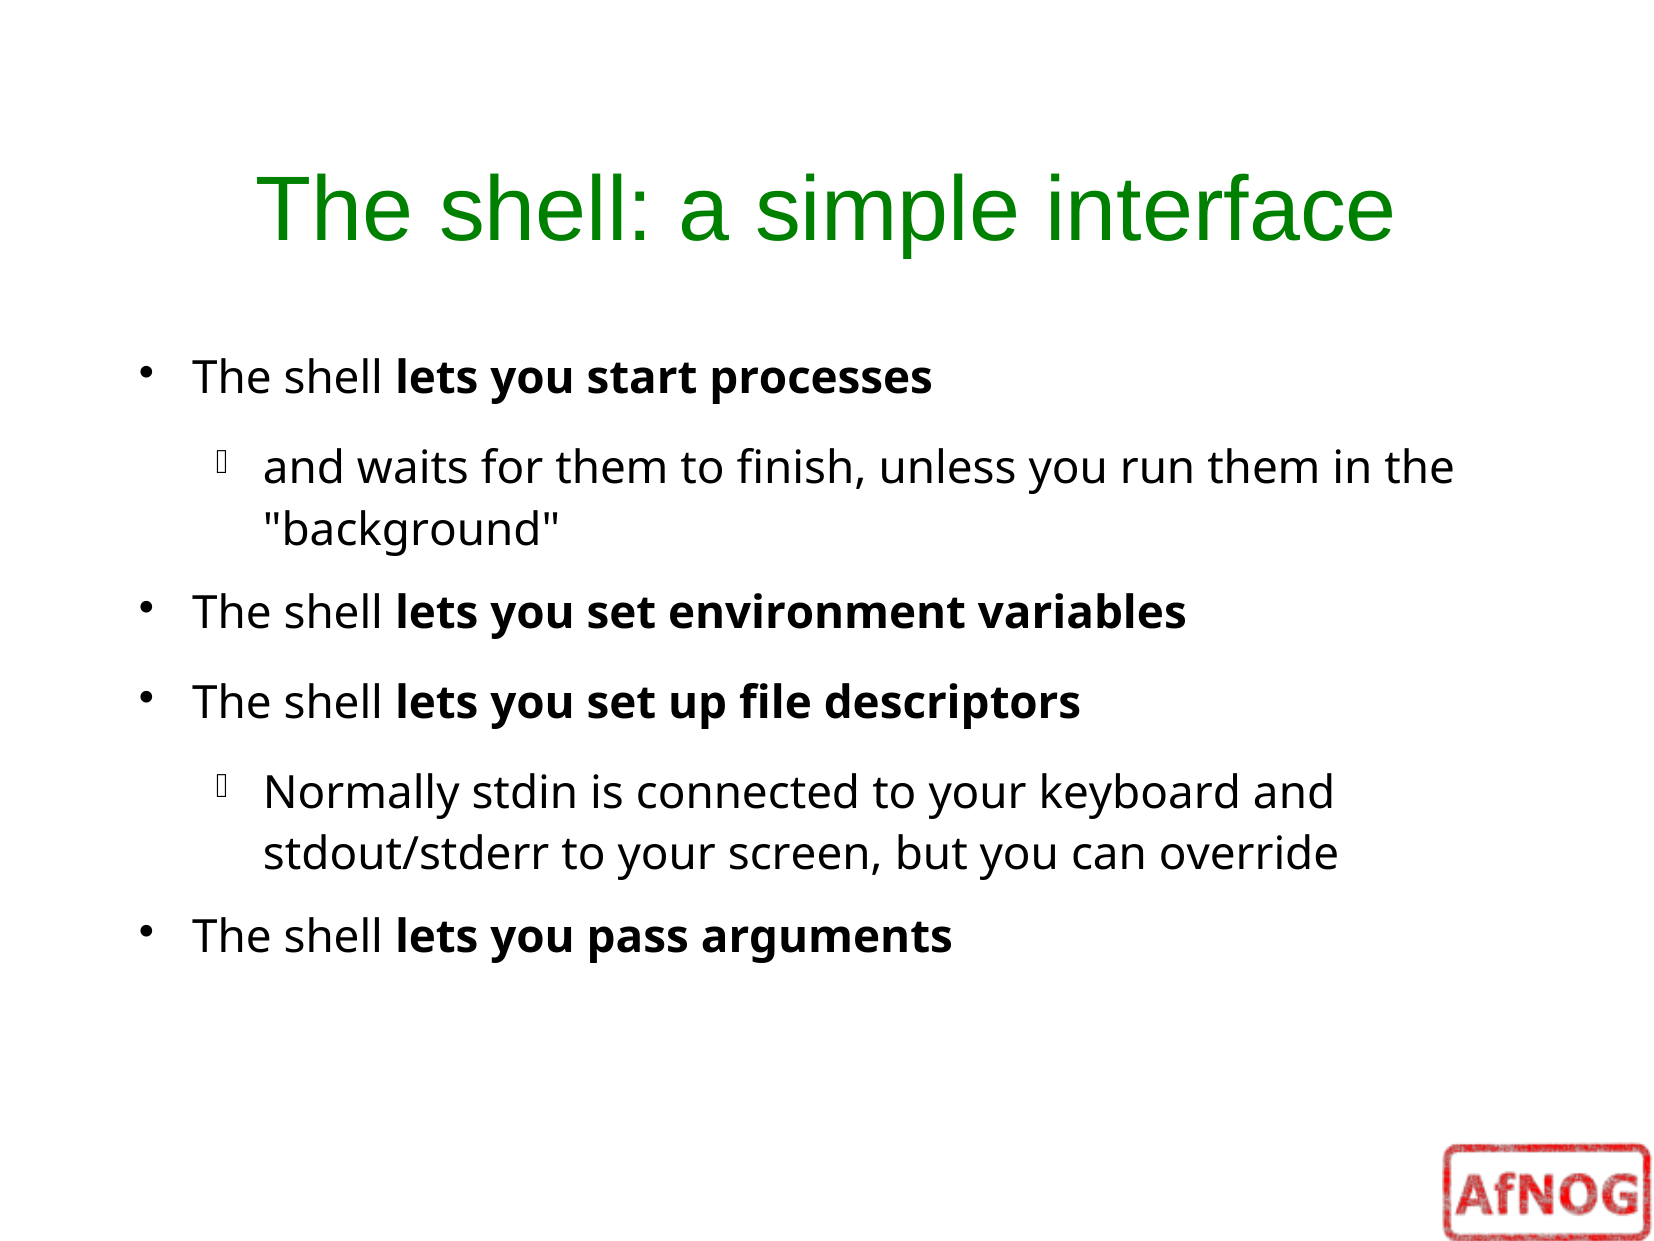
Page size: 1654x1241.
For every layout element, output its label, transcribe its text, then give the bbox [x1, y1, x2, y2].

picture [1534, 1141, 1654, 1241]
title The shell: a simple interface [121, 67, 1534, 344]
list The shell lets you start processes and waits for them to finish, unless you run them in the "background" The shell lets you set environment variables The shell lets you set up file descriptors Normally stdin is connected to your keyboard and stdout/stderr to your screen, but you can override The shell lets you pass arguments [121, 344, 1534, 1241]
